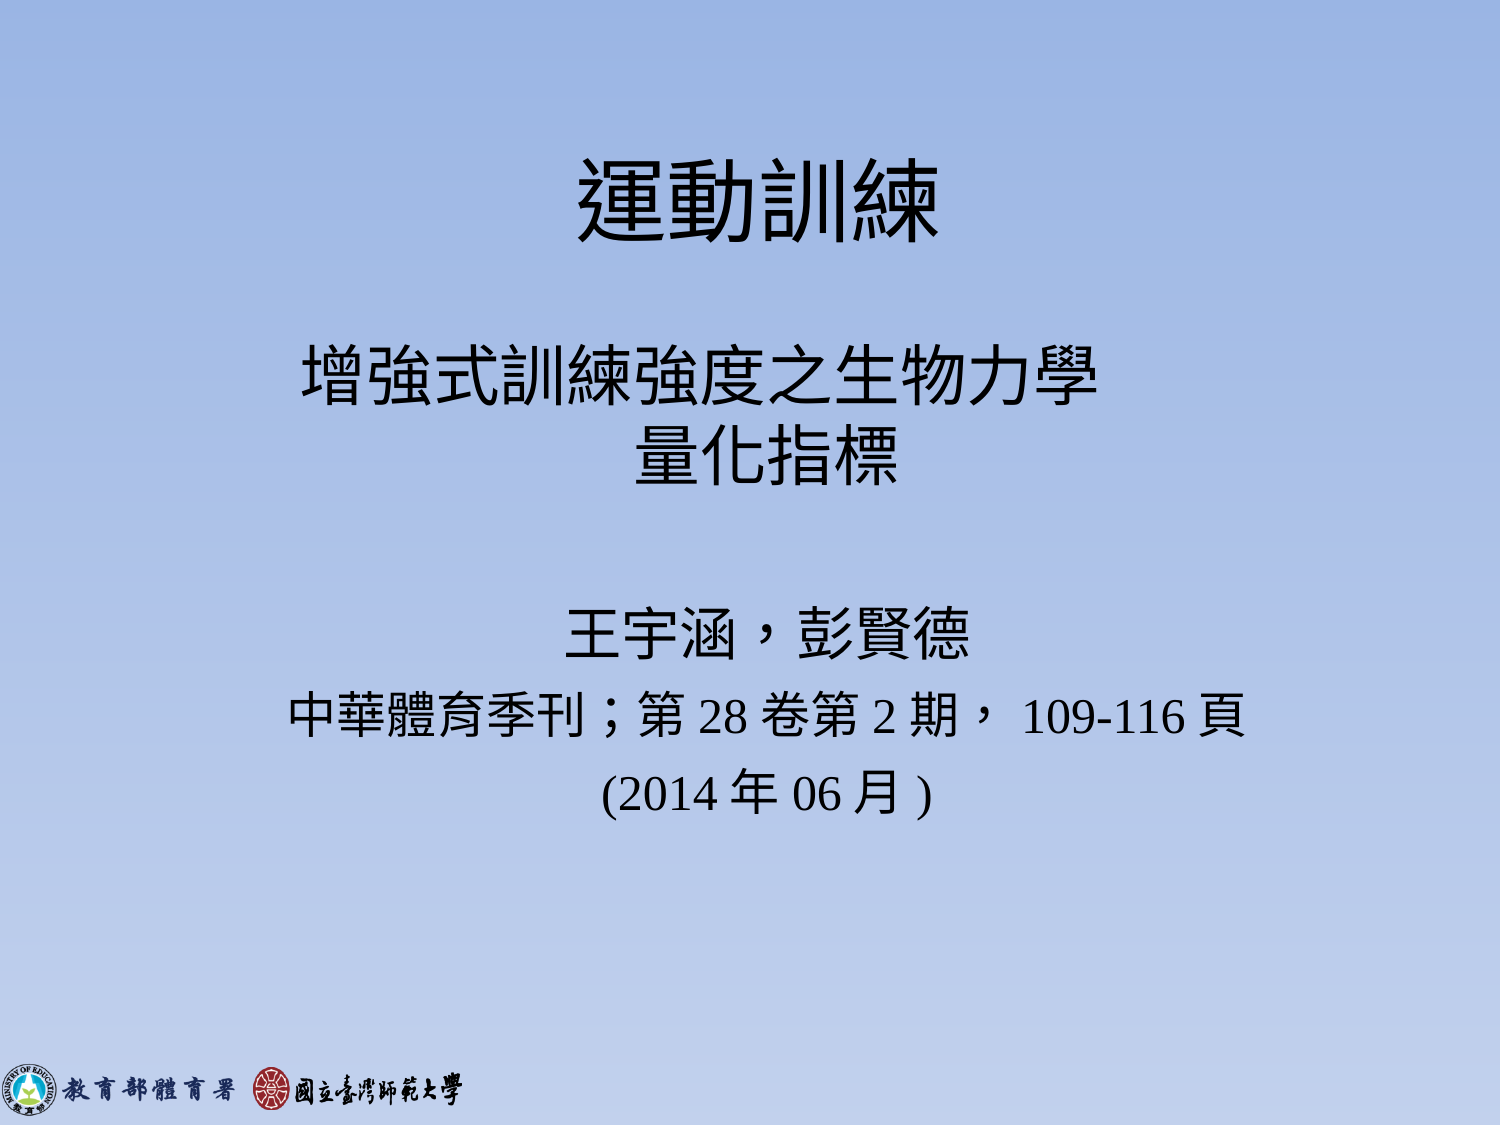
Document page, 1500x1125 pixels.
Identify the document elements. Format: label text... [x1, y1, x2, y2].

picture [0, 1051, 243, 1125]
picture [253, 1067, 462, 1110]
title 運動訓練 [121, 78, 1397, 320]
subtitle 增強式訓練強度之生物力學 量化指標 王宇涵，彭賢德 中華體育季刊；第28卷第2期，109-116頁 (2014年06月) [242, 326, 1293, 561]
